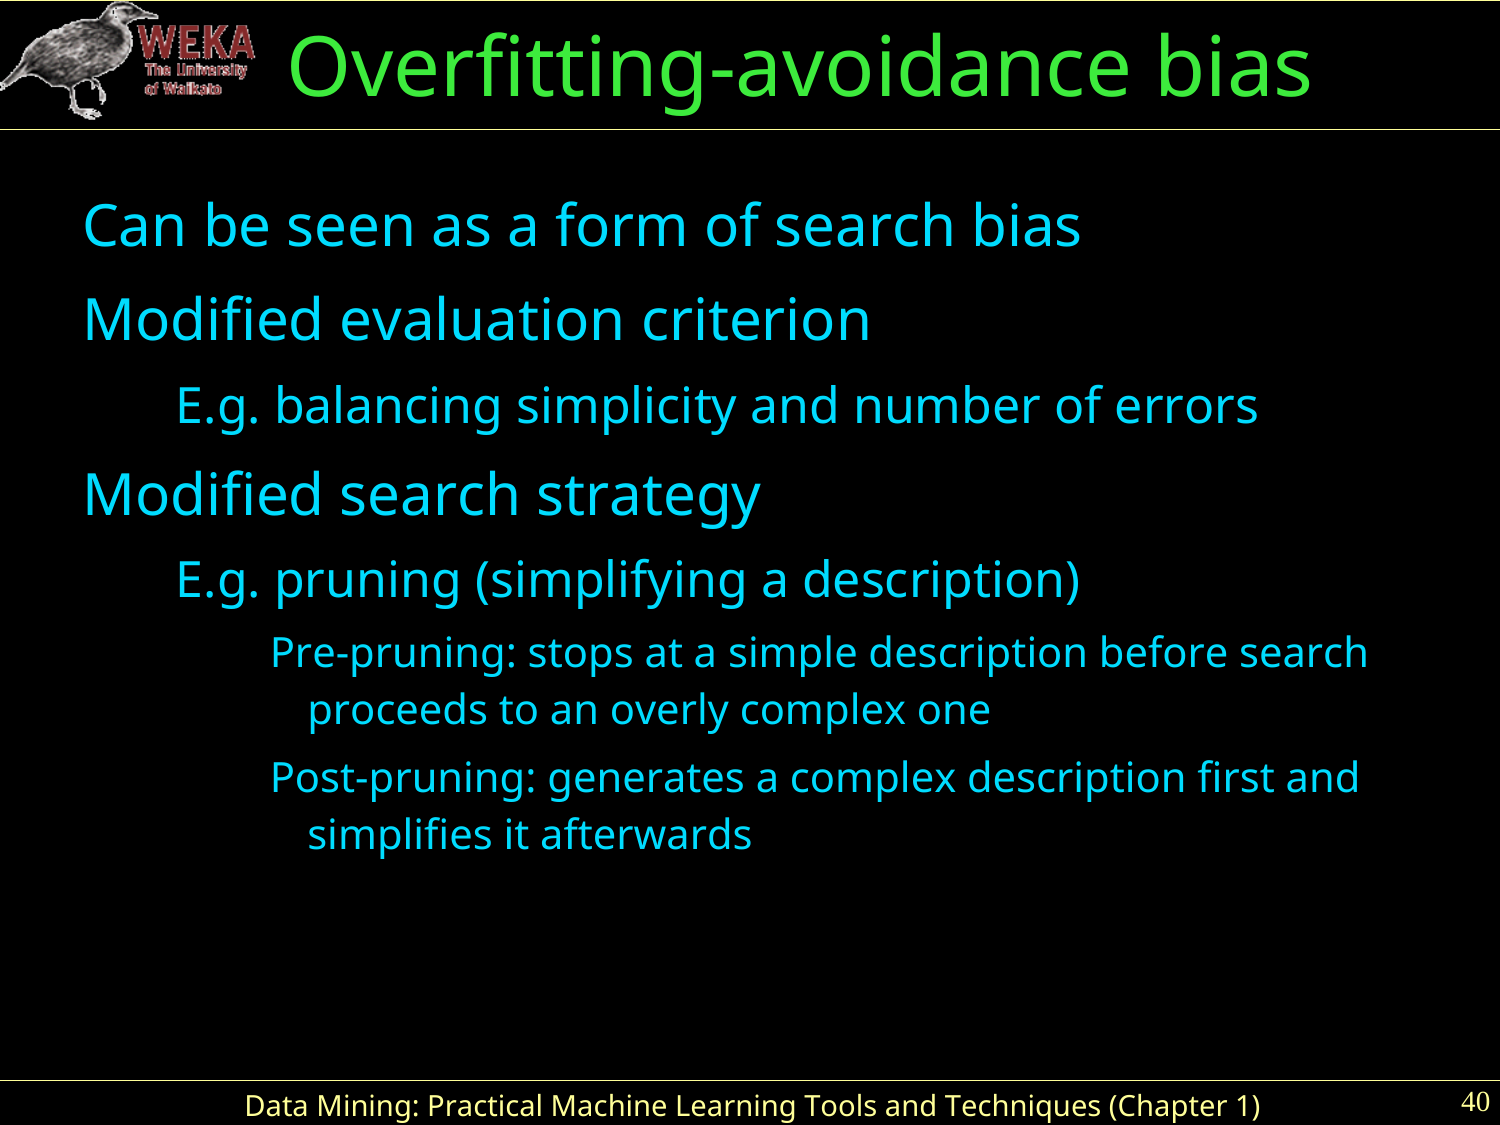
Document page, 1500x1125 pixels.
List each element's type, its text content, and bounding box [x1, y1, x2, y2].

picture [0, 1, 266, 129]
list Can be seen as a form of search bias Modified evaluation criterion E.g. balancing simplicity and number of errors Modified search strategy E.g. pruning (simplifying a description) Pre-pruning: stops at a simple description before search proceeds to an overly complex one Post-pruning: generates a complex description first and simplifies it afterwards [67, 177, 1418, 1108]
title Overfitting-avoidance bias [295, 0, 1486, 166]
